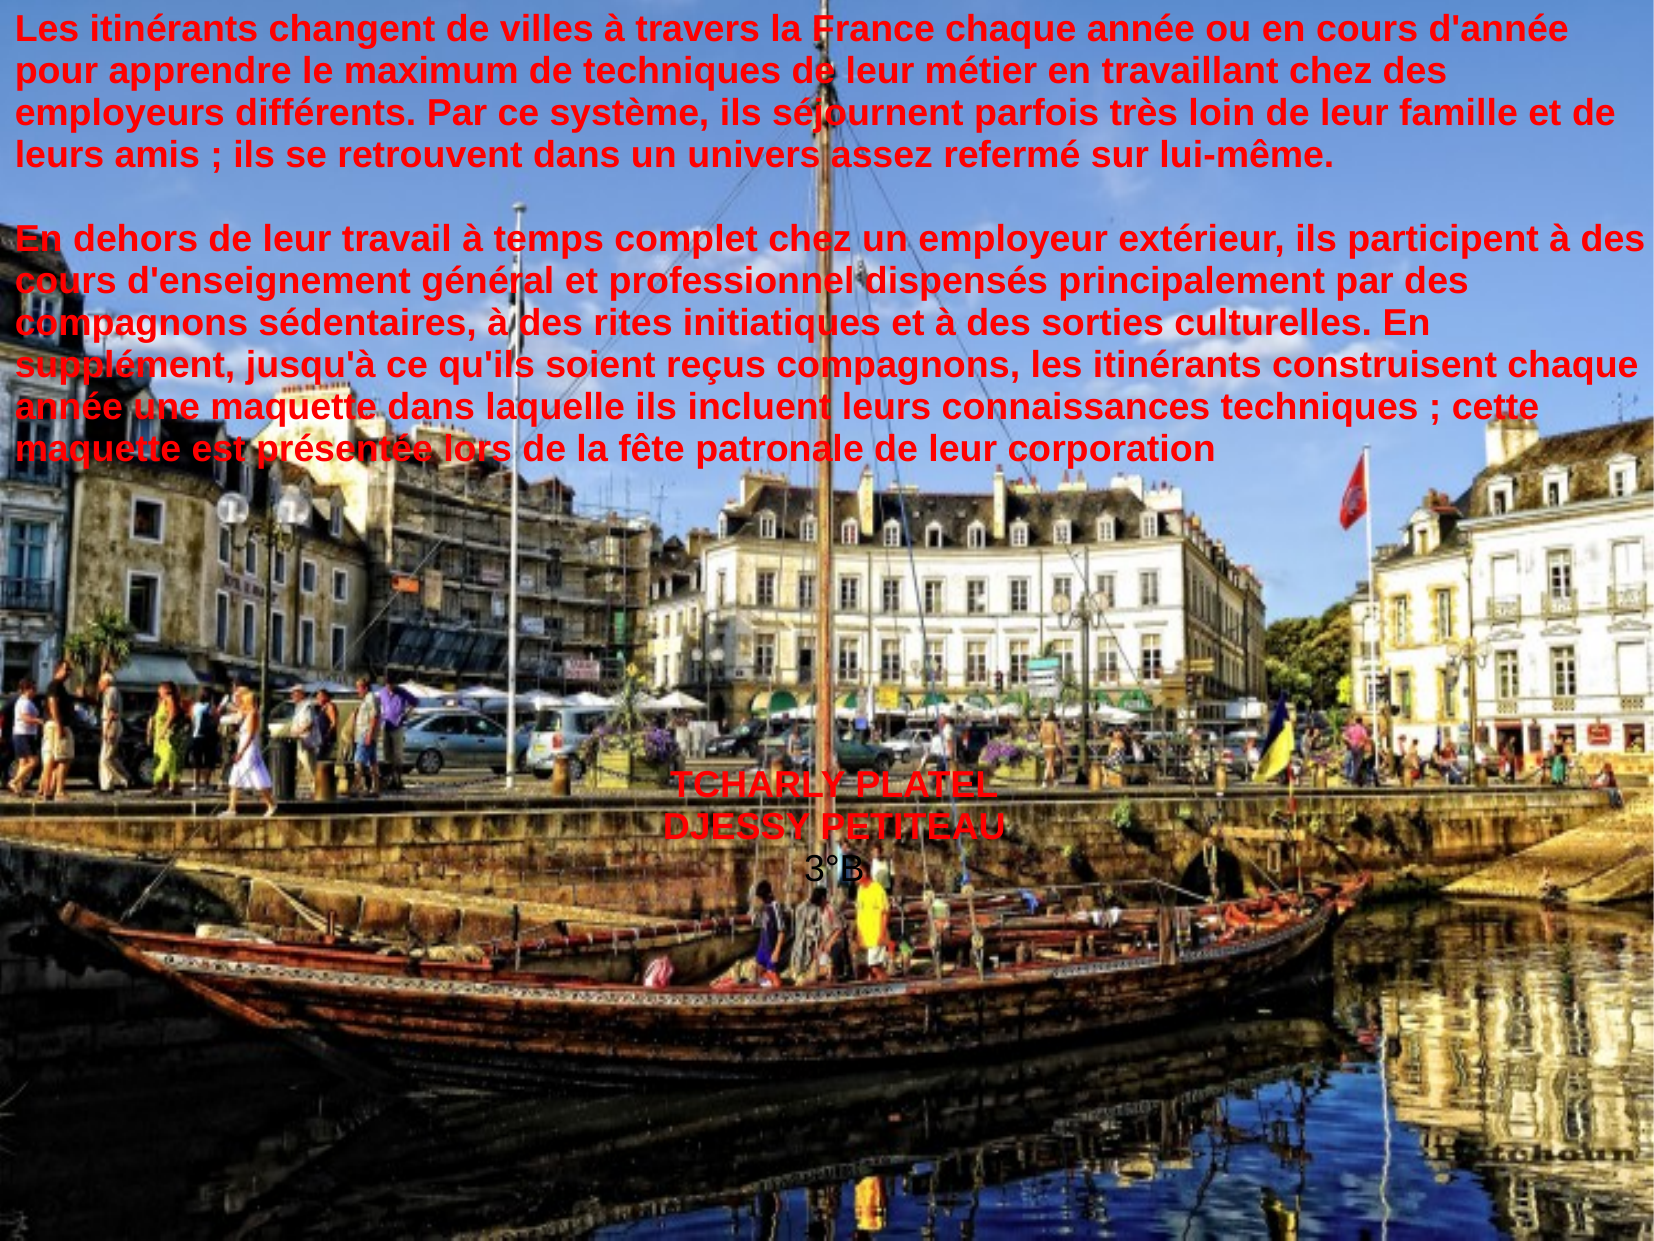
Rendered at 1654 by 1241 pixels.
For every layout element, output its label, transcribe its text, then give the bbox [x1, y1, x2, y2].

text_box Les itinérants changent de villes à travers la France chaque année ou en cours d'année pour apprendre le maximum de techniques de leur métier en travaillant chez des employeurs différents. Par ce système, ils séjournent parfois très loin de leur famille et de leurs amis ; ils se retrouvent dans un univers assez refermé sur lui-même. En dehors de leur travail à temps complet chez un employeur extérieur, ils participent à des cours d'enseignement général et professionnel dispensés principalement par des compagnons sédentaires, à des rites initiatiques et à des sorties culturelles. En supplément, jusqu'à ce qu'ils soient reçus compagnons, les itinérants construisent chaque année une maquette dans laquelle ils incluent leurs connaissances techniques ; cette maquette est présentée lors de la fête patronale de leur corporation TCHARLY PLATEL DJESSY PETITEAU 3°B [0, 0, 1654, 922]
picture [0, 922, 1654, 1241]
